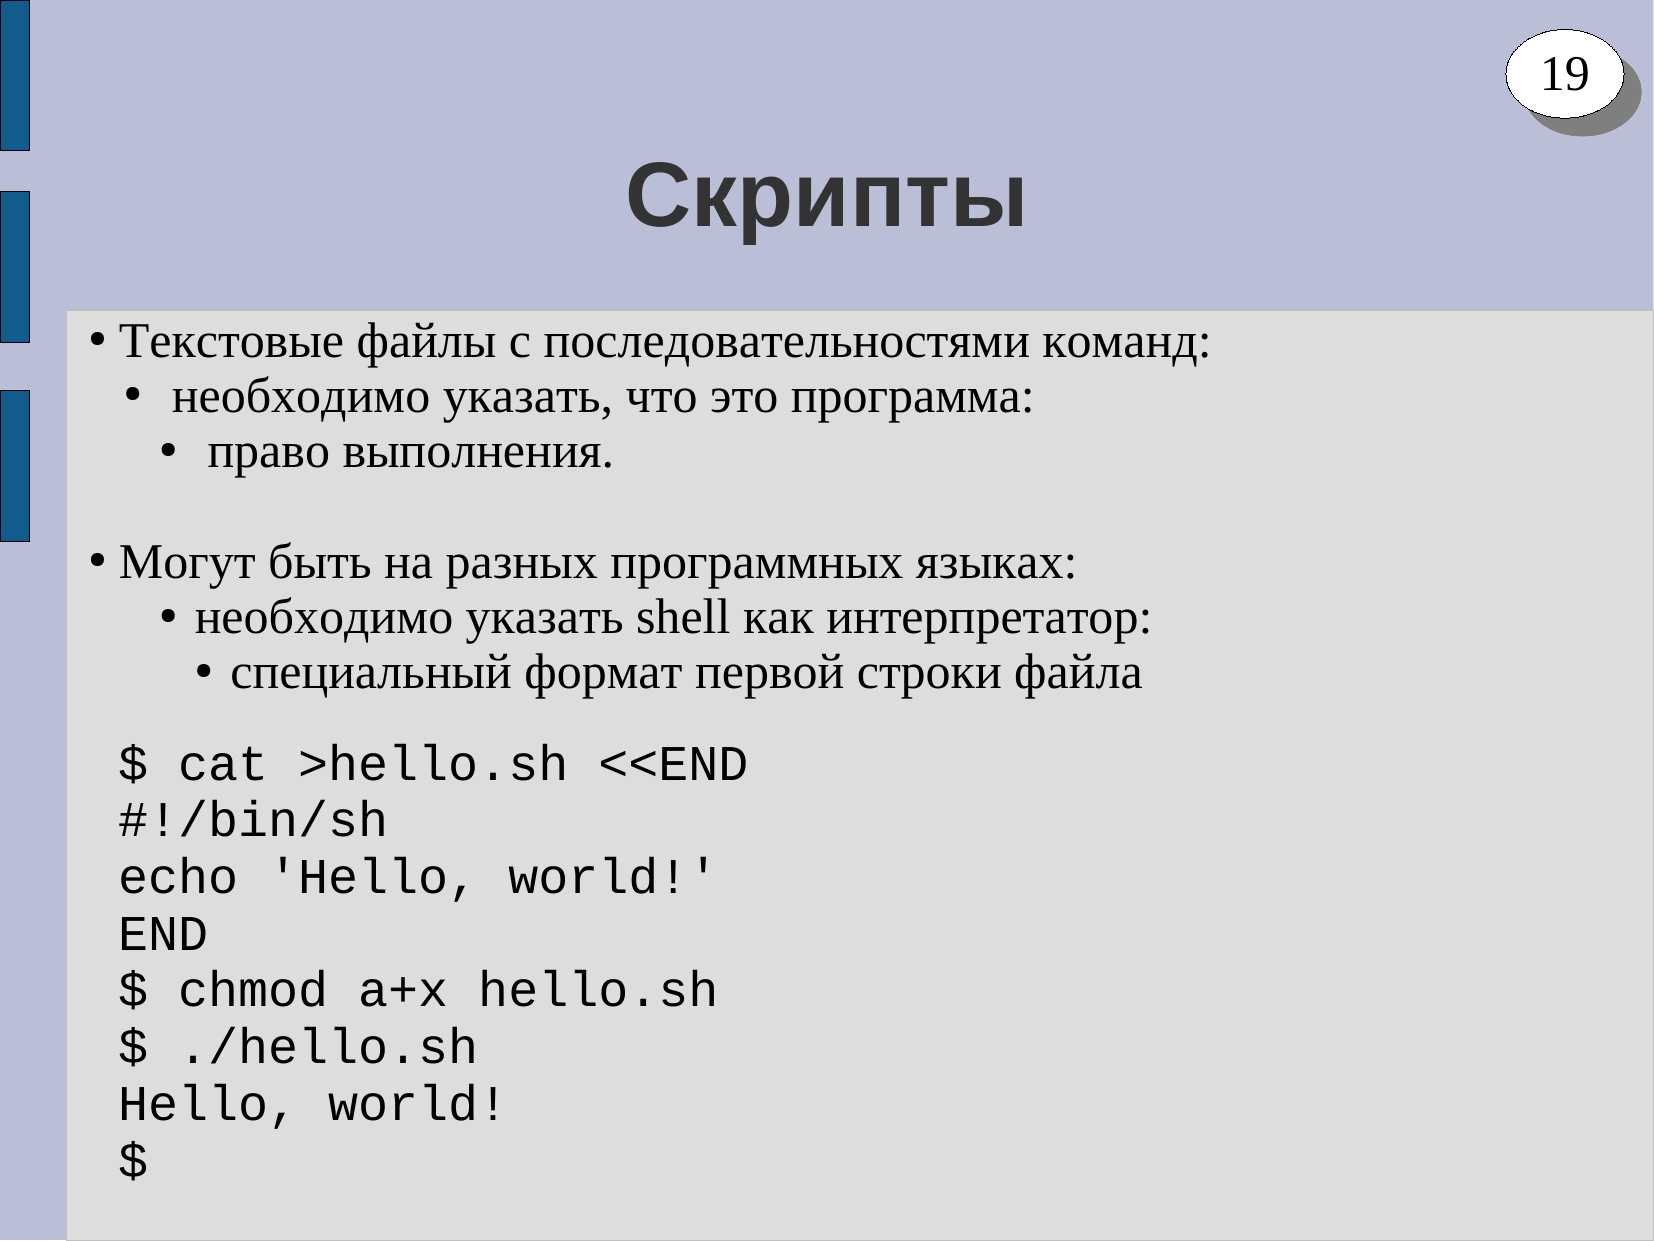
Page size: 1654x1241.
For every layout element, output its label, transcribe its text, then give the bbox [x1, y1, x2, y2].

title Скрипты [121, 91, 1534, 299]
text_box Текстовые файлы с последовательностями команд: необходимо указать, что это программа: право выполнения. Могут быть на разных программных языках: необходимо указать shell как интерпретатор: специальный формат первой строки файла [88, 312, 1213, 700]
text_box $ cat >hello.sh <<END #!/bin/sh echo 'Hello, world!' END $ chmod a+x hello.sh $ ./hello.sh Hello, world! $ [118, 738, 749, 1193]
text_box 19 [1505, 29, 1625, 119]
